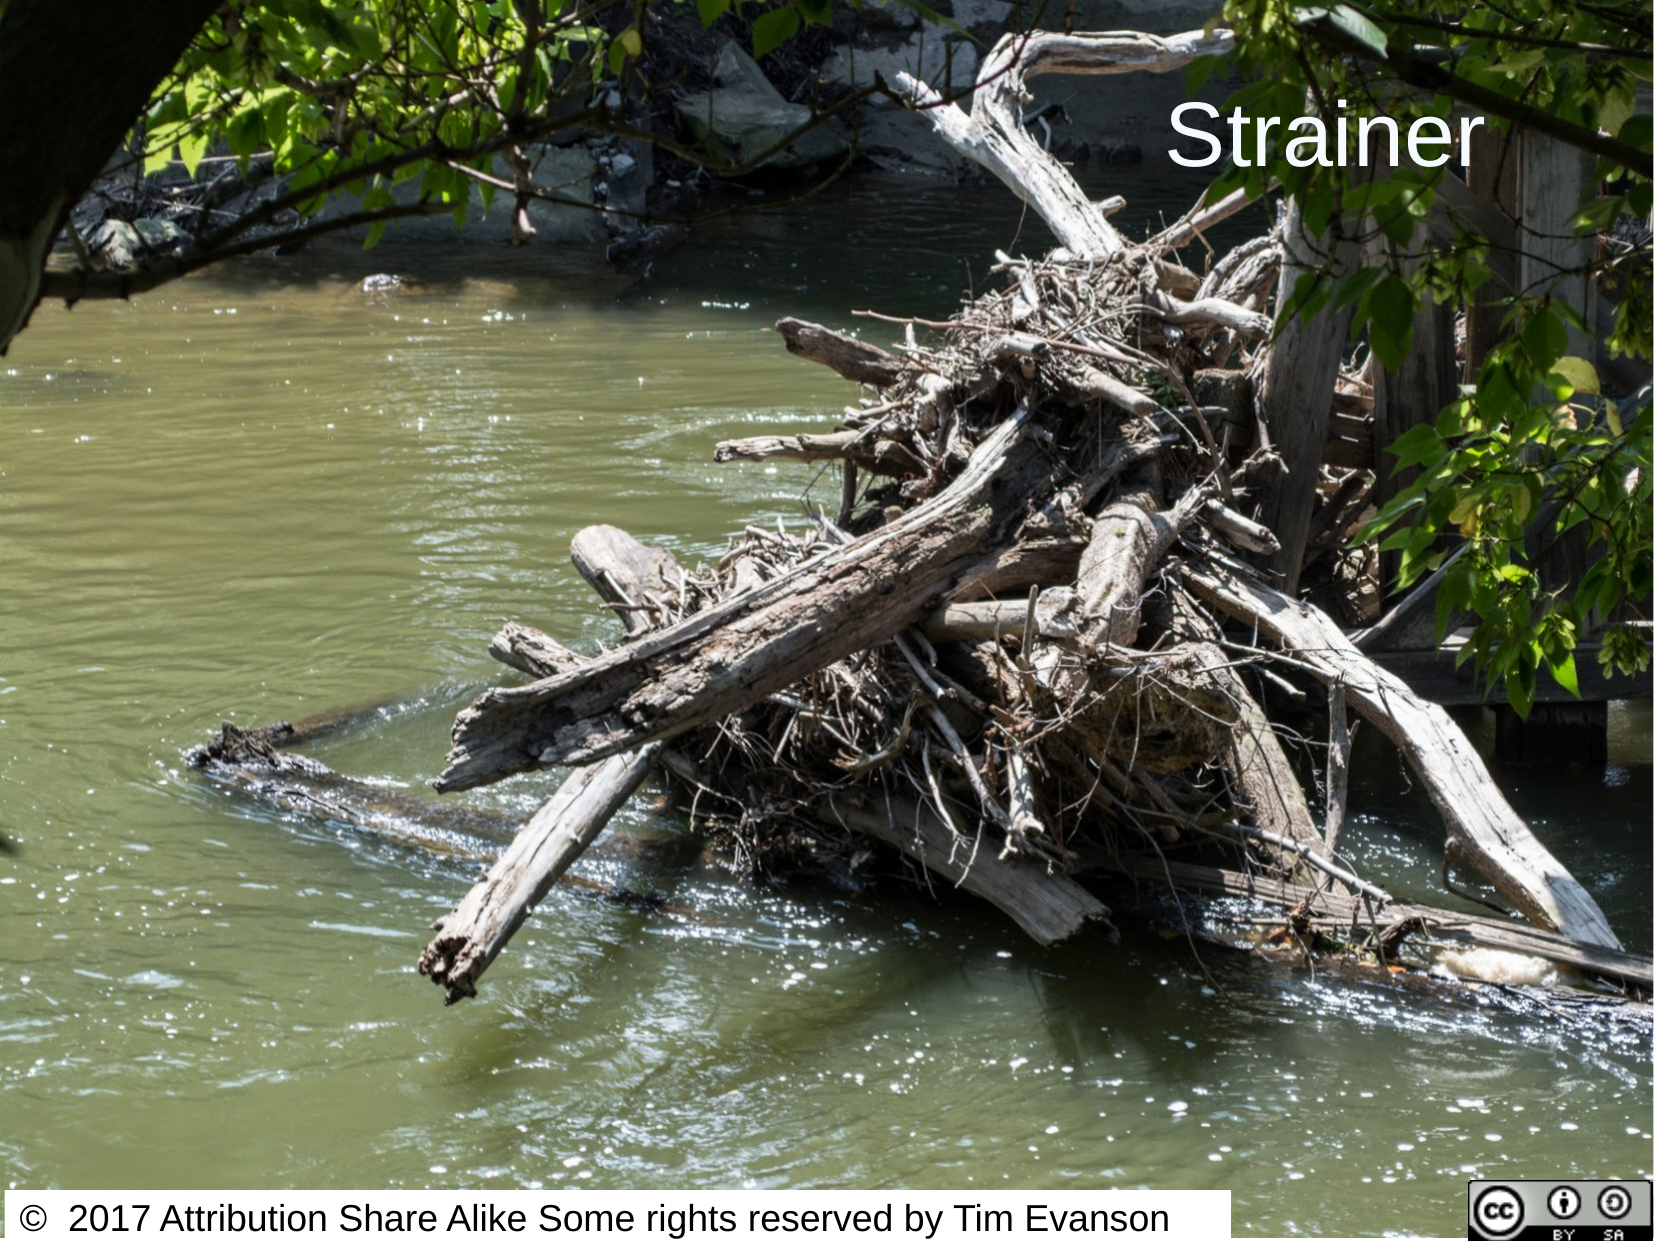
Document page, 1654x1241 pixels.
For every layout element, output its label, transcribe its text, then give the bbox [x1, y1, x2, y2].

text_box © 2017 Attribution Share Alike Some rights reserved by Tim Evanson [4, 1190, 1231, 1241]
picture [0, 0, 1654, 1241]
title Strainer [1056, 31, 1595, 239]
